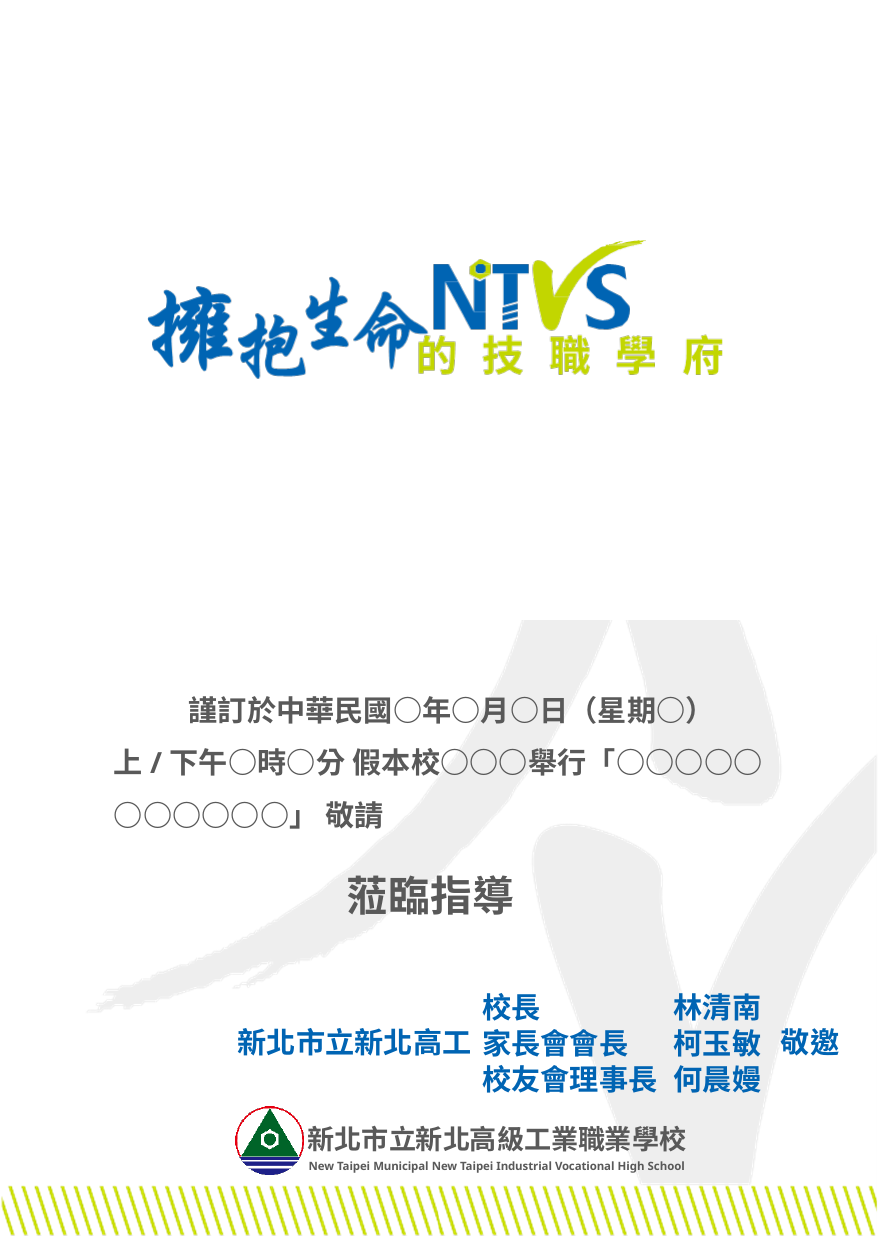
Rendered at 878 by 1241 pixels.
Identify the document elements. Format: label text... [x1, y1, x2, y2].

text_box 新北市立新北高工 敬邀 [223, 1035, 467, 1067]
text_box 新北市立新北高級工業職業學校 New Taipei Municipal New Taipei Industrial Vocational High School [293, 1130, 703, 1180]
text_box 林清南 柯玉敏 何晨嫚 [658, 982, 777, 1104]
picture [0, 620, 878, 1236]
text_box 謹訂於中華民國○年○月○日（星期○） 上/下午○時○分 假本校○○○舉行「○○○○○○○○○○○」 敬請 蒞臨指導 [99, 667, 778, 927]
text_box 新北市立新北高工 敬邀 [777, 1035, 878, 1067]
text_box [203, 1093, 295, 1168]
text_box 校長 家長會會長 校友會理事長 [467, 982, 658, 1104]
picture [129, 231, 749, 389]
